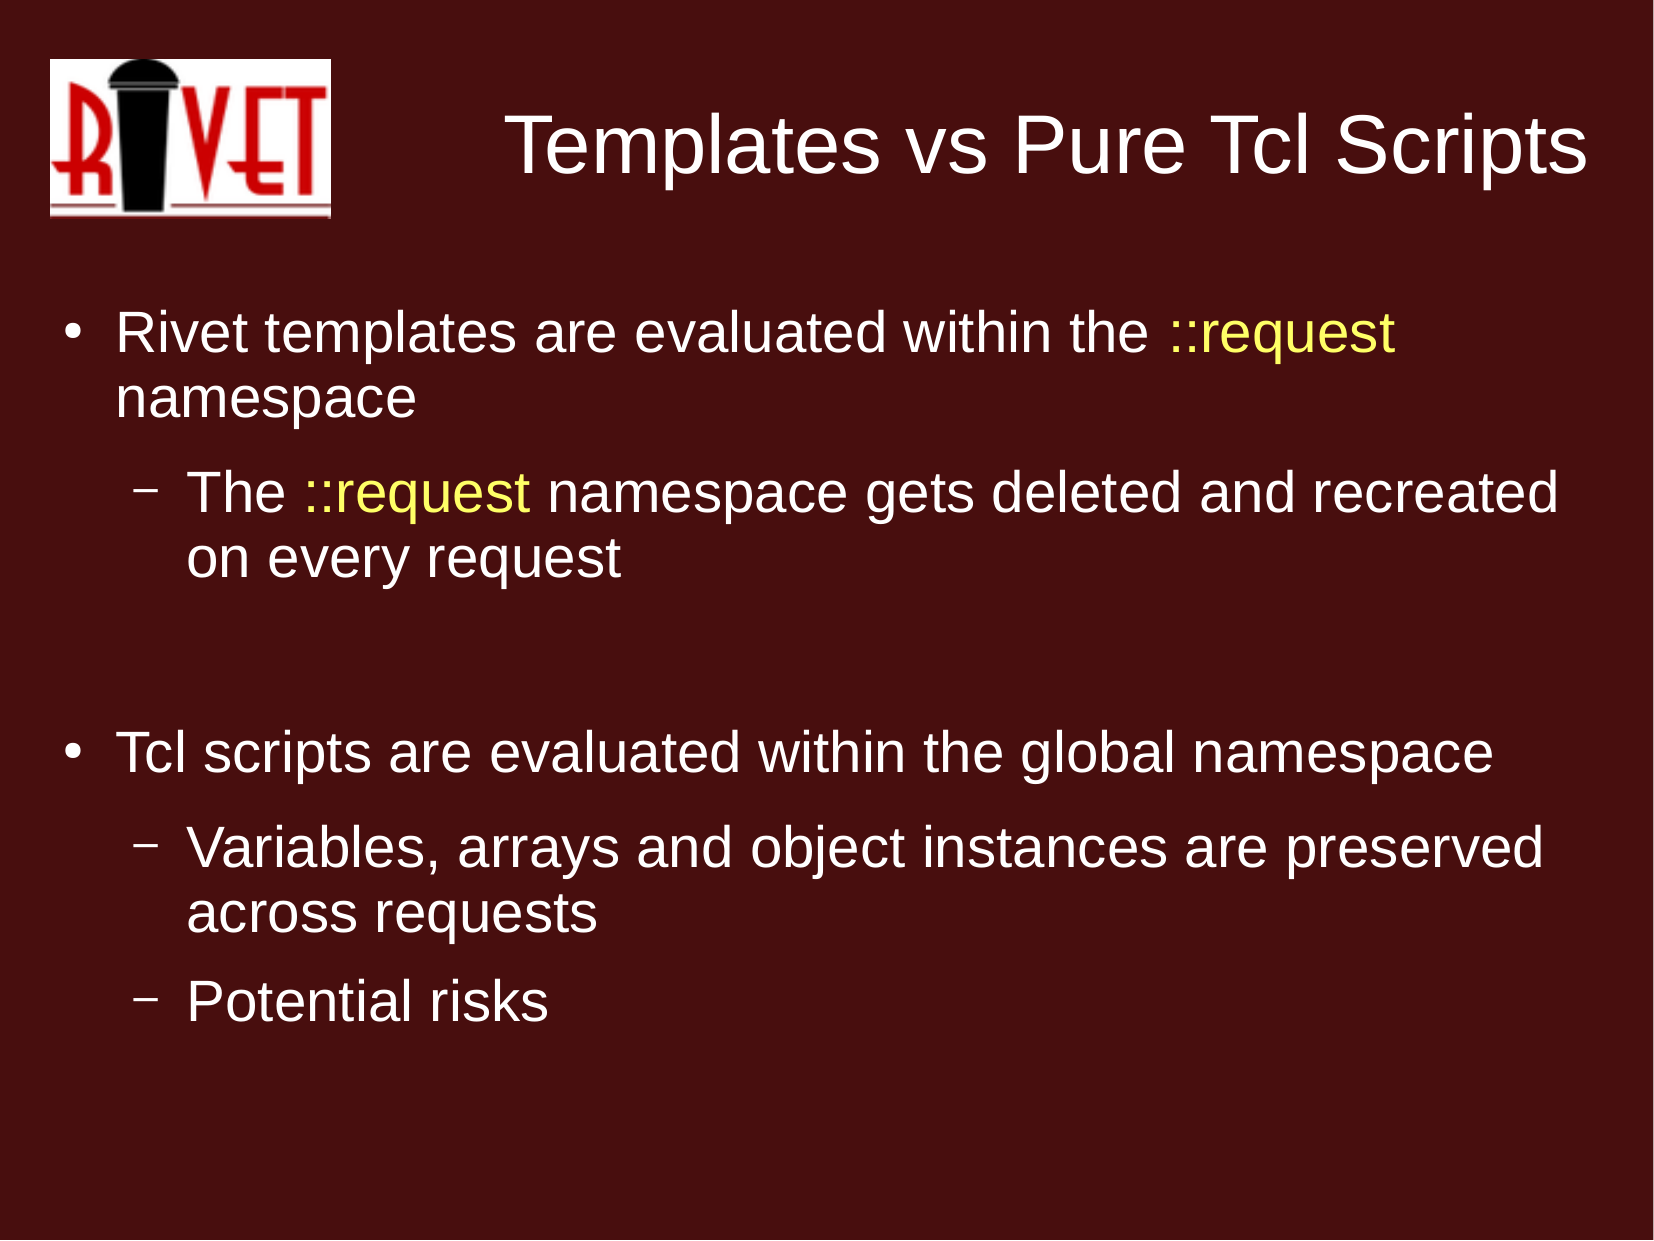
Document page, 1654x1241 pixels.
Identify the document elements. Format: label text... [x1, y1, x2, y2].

list Tcl scripts are evaluated within the global namespace Variables, arrays and object instances are preserved across requests Potential risks [45, 720, 1591, 1111]
list Rivet templates are evaluated within the ::request namespace The ::request namespace gets deleted and recreated on every request [45, 300, 1591, 661]
title Templates vs Pure Tcl Scripts [360, 49, 1591, 241]
picture [50, 59, 331, 219]
